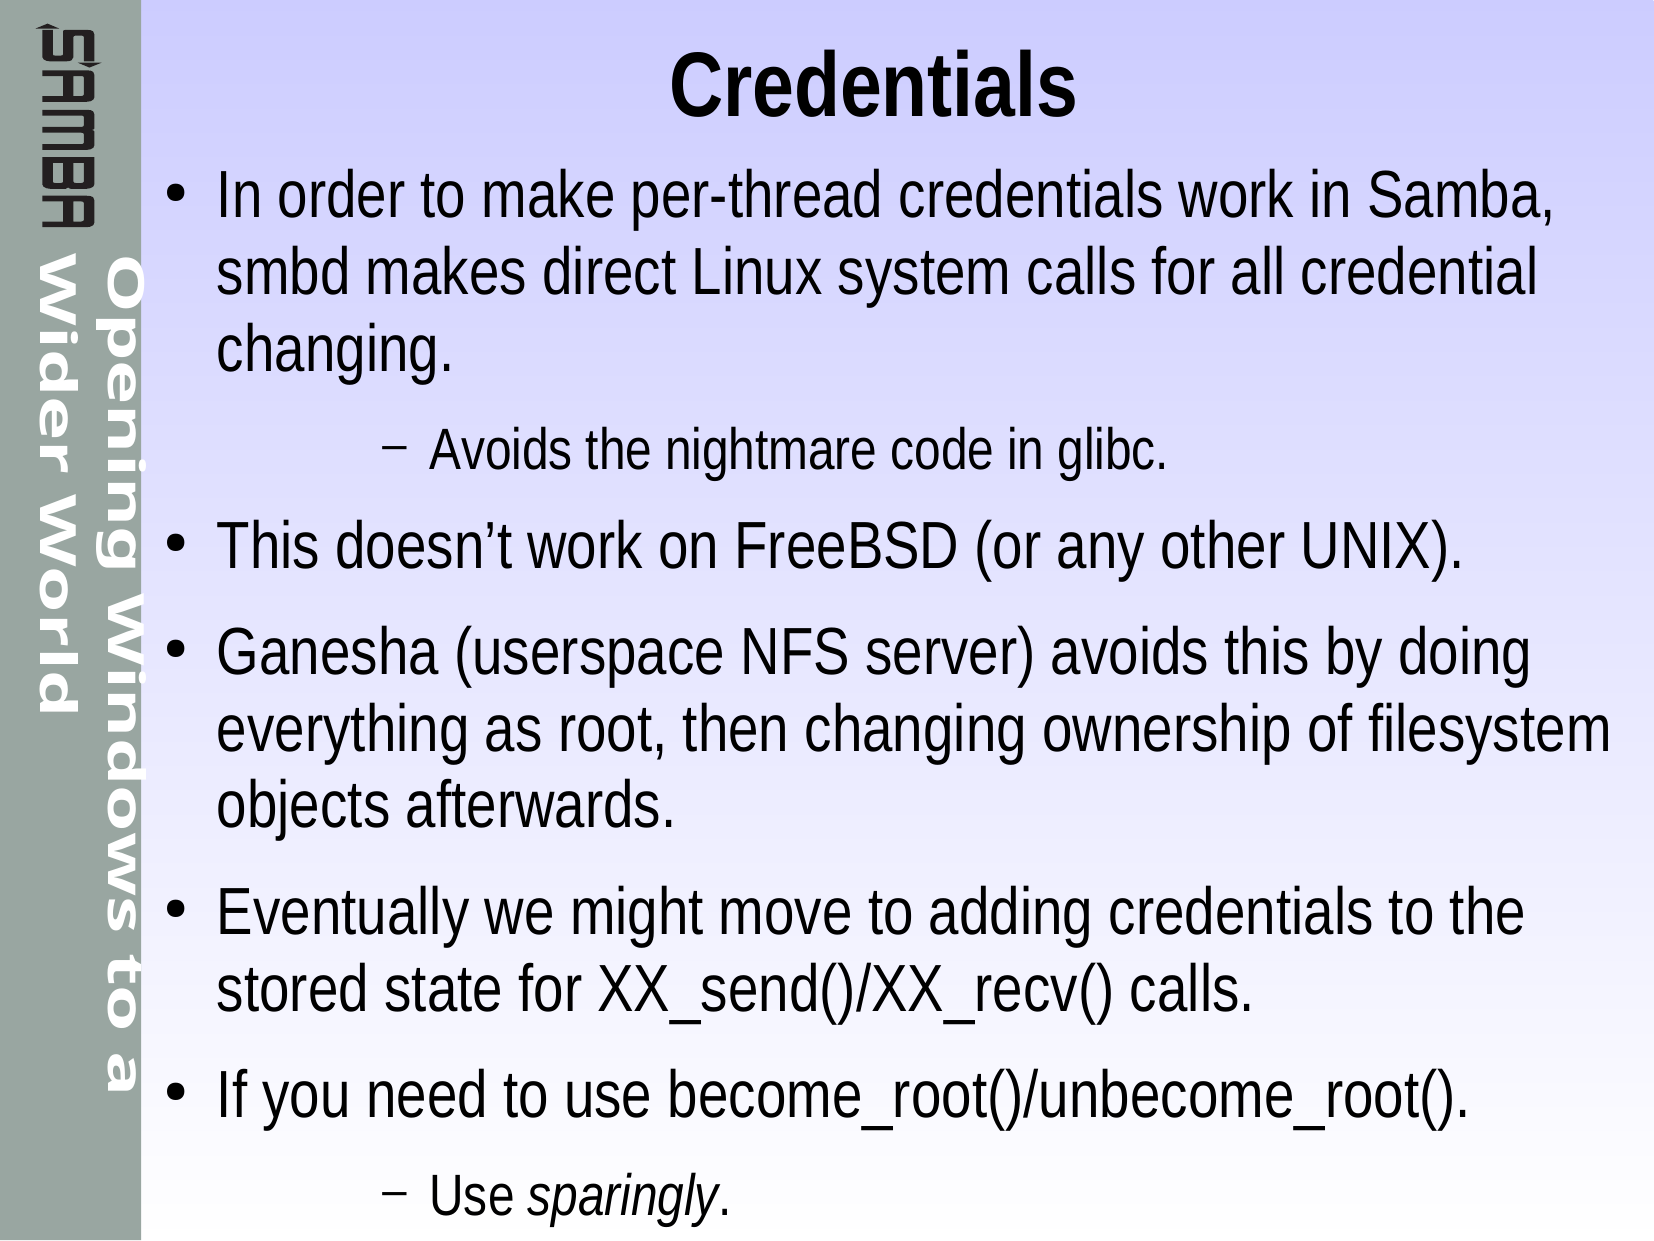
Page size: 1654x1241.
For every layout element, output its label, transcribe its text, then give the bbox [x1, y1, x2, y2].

title Credentials [190, 19, 1558, 147]
list In order to make per-thread credentials work in Samba, smbd makes direct Linux system calls for all credential changing. Avoids the nightmare code in glibc. This doesn’t work on FreeBSD (or any other UNIX). Ganesha (userspace NFS server) avoids this by doing everything as root, then changing ownership of filesystem objects afterwards. Eventually we might move to adding credentials to the stored state for XX_send()/XX_recv() calls. If you need to use become_root()/unbecome_root(). Use sparingly. [146, 155, 1638, 1228]
